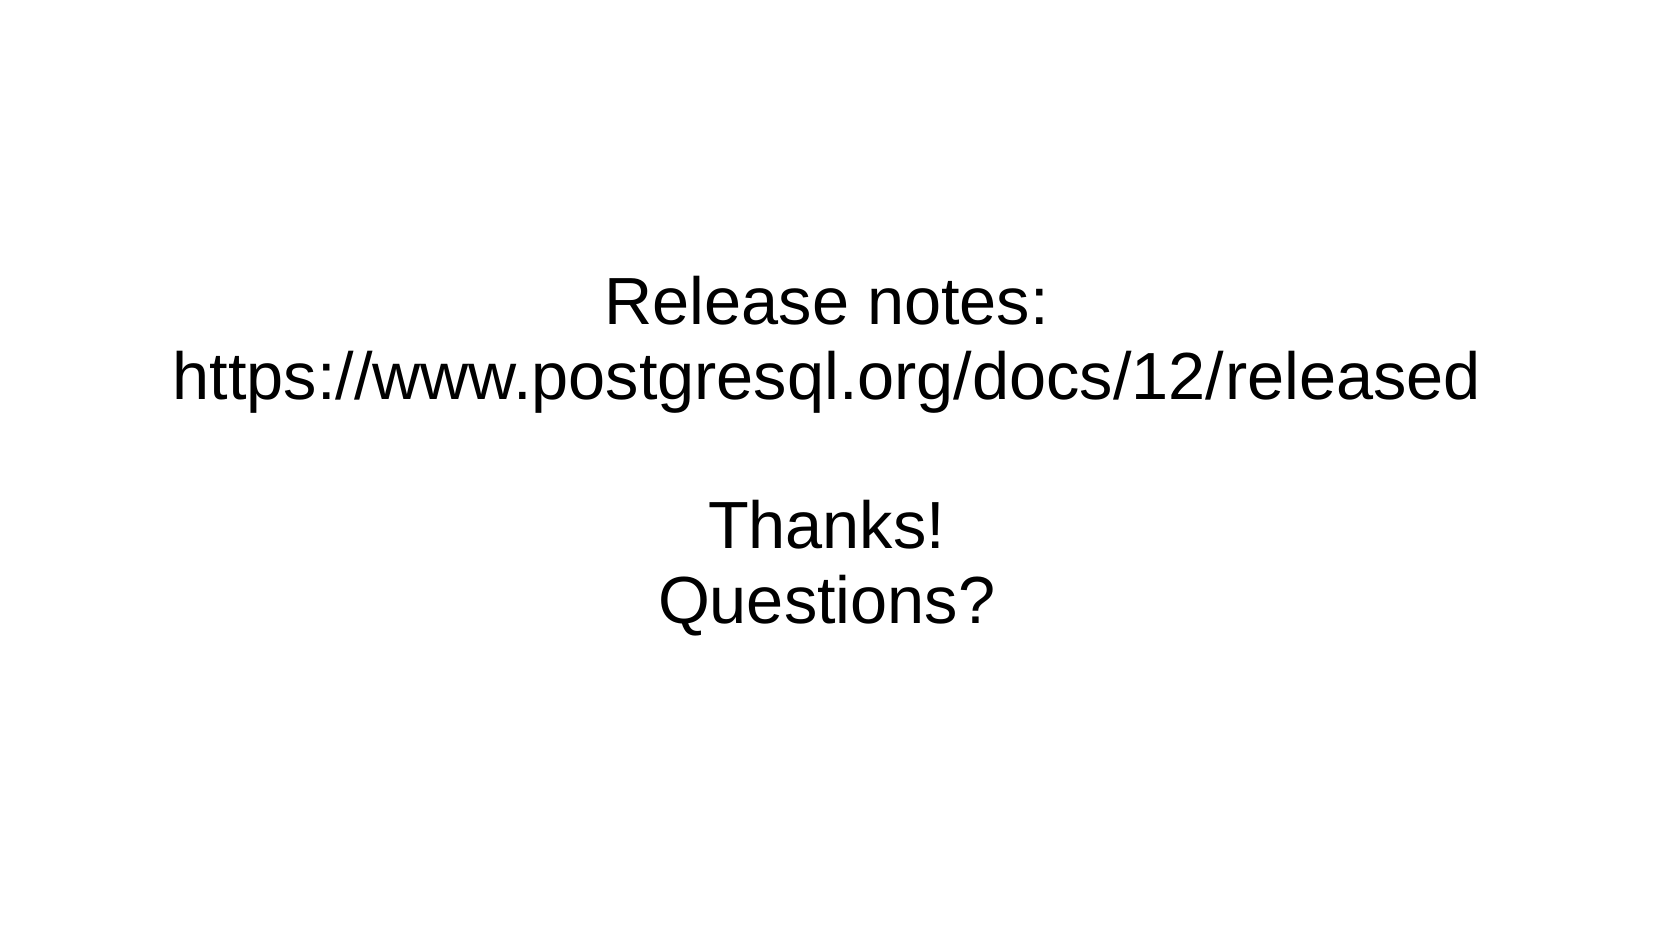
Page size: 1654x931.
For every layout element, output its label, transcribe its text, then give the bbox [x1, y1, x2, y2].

title Release notes: https://www.postgresql.org/docs/12/released Thanks! Questions? [82, 210, 1571, 692]
